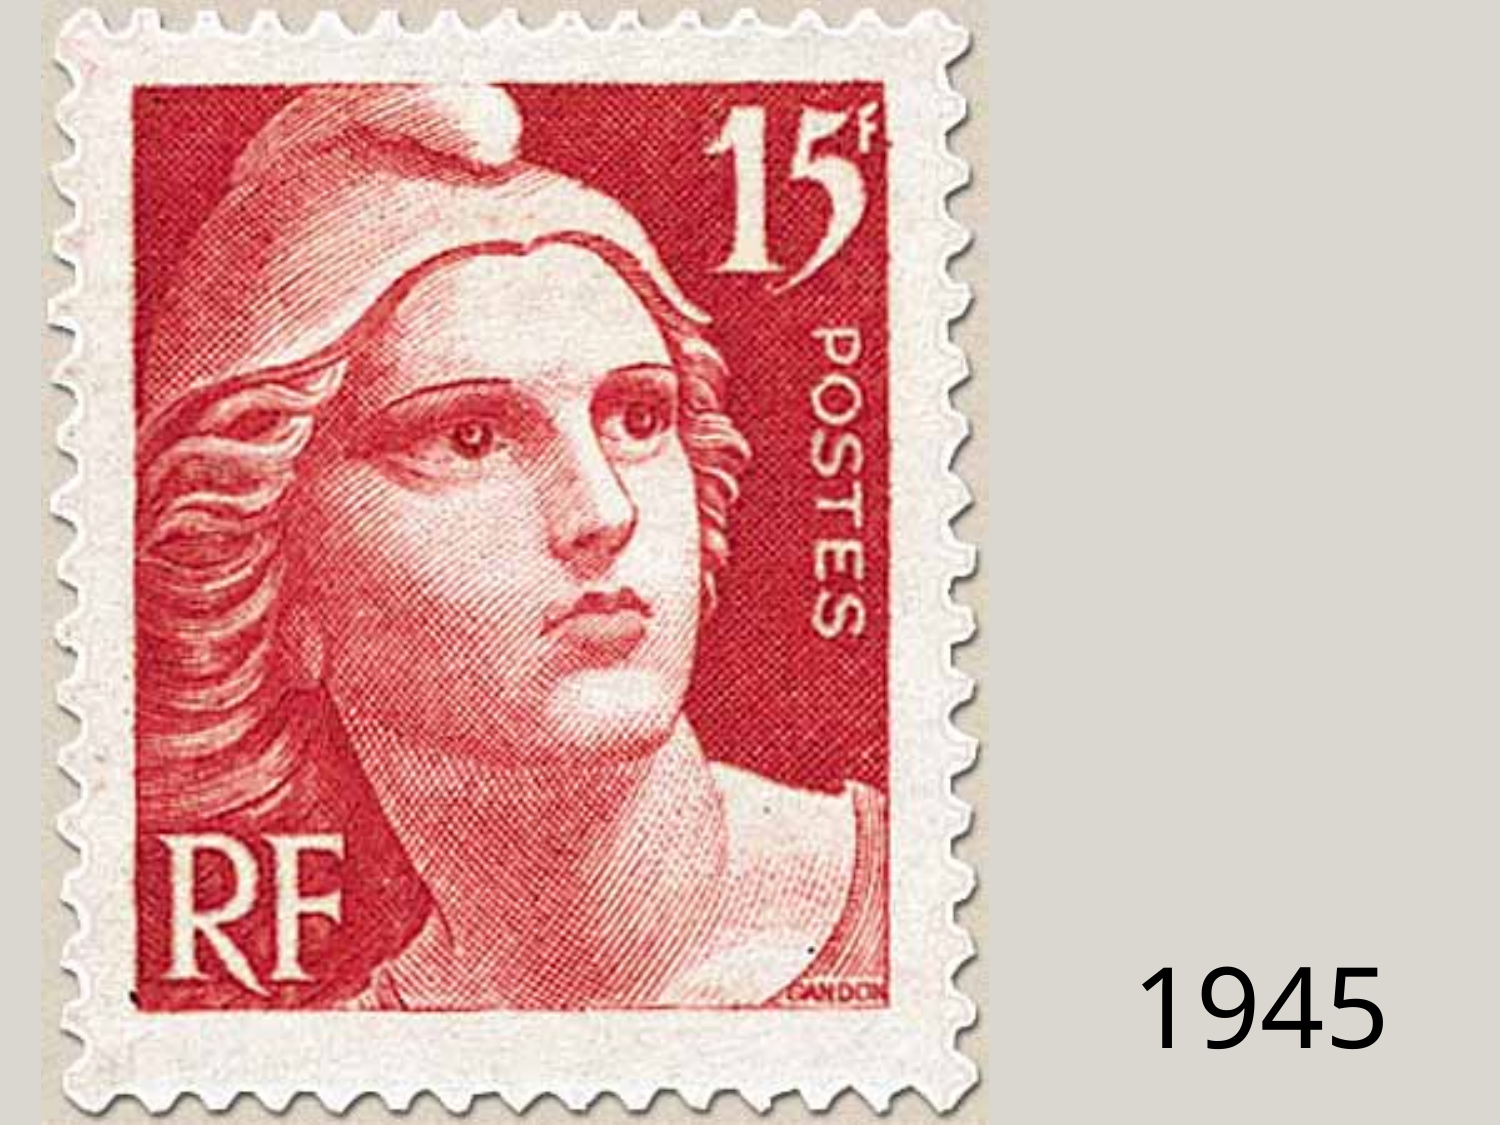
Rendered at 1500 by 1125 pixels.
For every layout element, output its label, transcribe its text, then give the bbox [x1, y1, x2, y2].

text_box 1945 [1117, 928, 1405, 1080]
picture [41, 0, 989, 1125]
